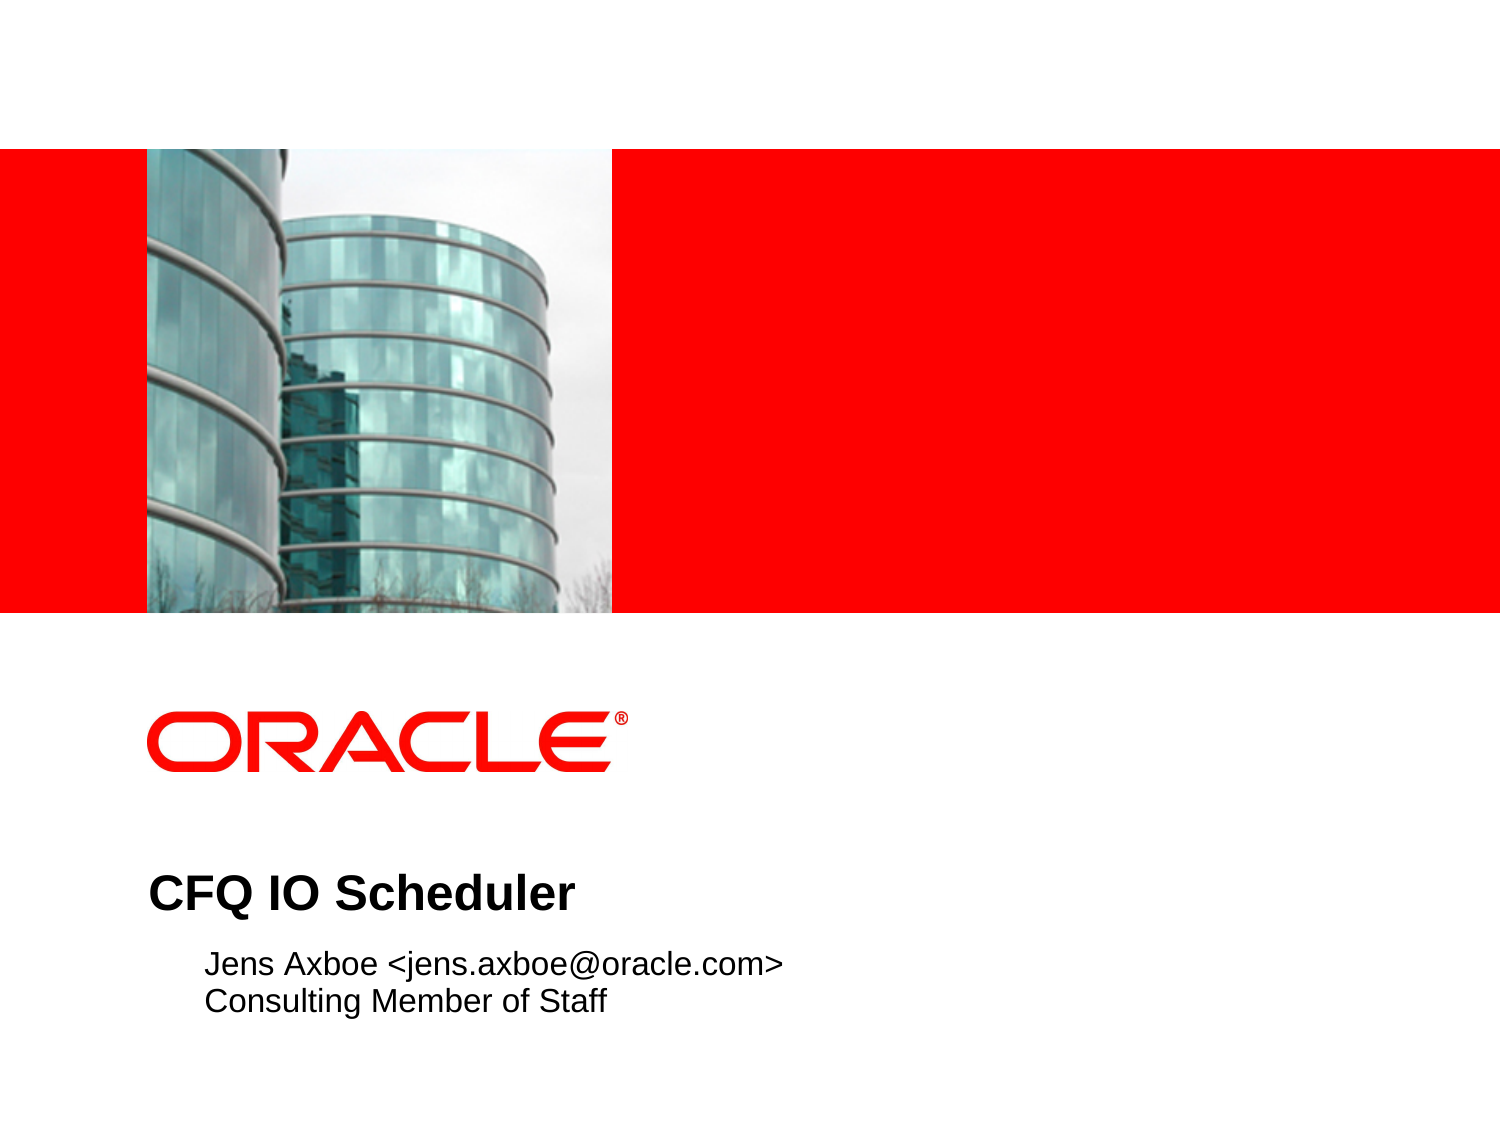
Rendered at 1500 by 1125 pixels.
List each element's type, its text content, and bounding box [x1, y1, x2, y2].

picture [0, 149, 1500, 613]
title CFQ IO Scheduler [133, 787, 1409, 929]
subtitle Jens Axboe <jens.axboe@oracle.com> Consulting Member of Staff [133, 937, 1184, 1063]
picture [147, 711, 628, 772]
